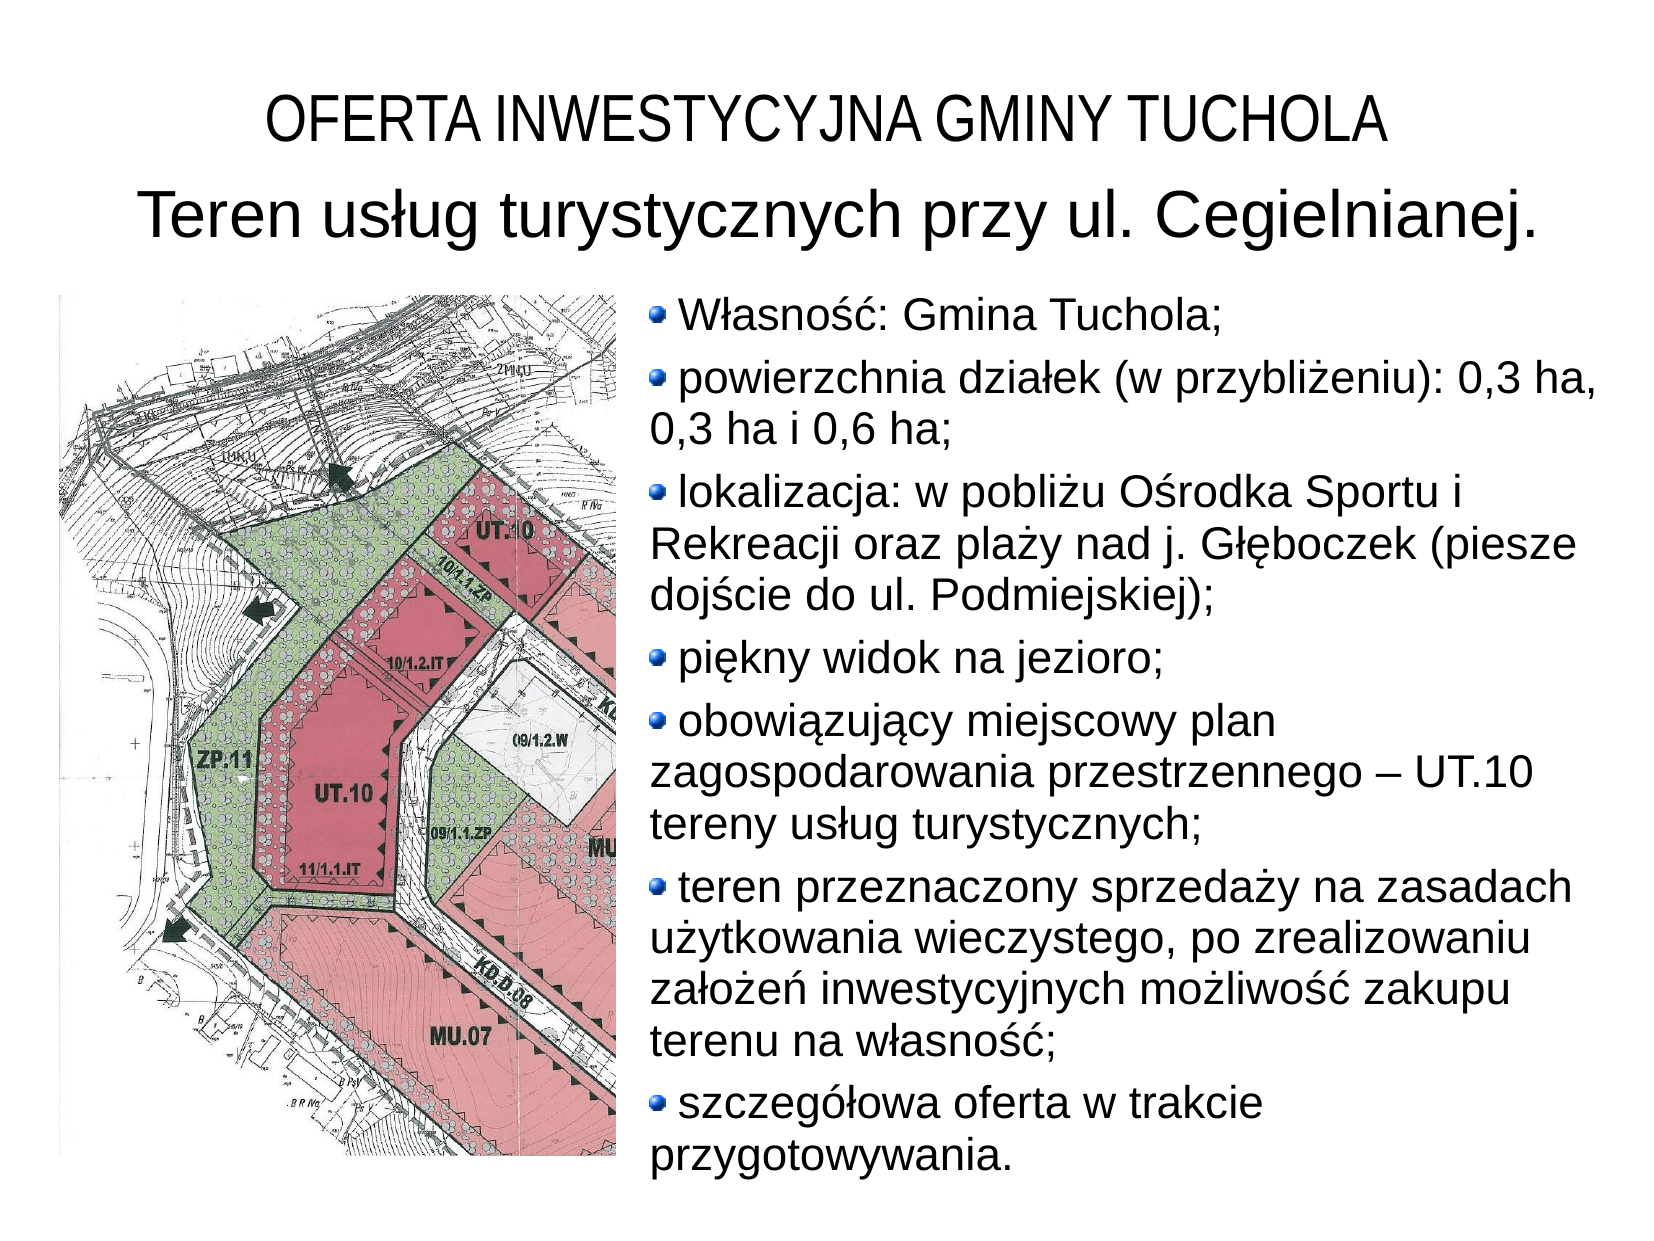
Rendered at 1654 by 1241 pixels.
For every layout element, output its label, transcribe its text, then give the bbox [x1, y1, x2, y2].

text_box Własność: Gmina Tuchola; powierzchnia działek (w przybliżeniu): 0,3 ha, 0,3 ha i 0,6 ha; lokalizacja: w pobliżu Ośrodka Sportu i Rekreacji oraz plaży nad j. Głęboczek (piesze dojście do ul. Podmiejskiej); piękny widok na jezioro; obowiązujący miejscowy plan zagospodarowania przestrzennego – UT.10 tereny usług turystycznych; teren przeznaczony sprzedaży na zasadach użytkowania wieczystego, po zrealizowaniu założeń inwestycyjnych możliwość zakupu terenu na własność; szczegółowa oferta w trakcie przygotowywania. [649, 290, 1625, 1241]
title OFERTA INWESTYCYJNA GMINY TUCHOLA [82, 56, 1571, 177]
picture [59, 295, 616, 1156]
text_box Teren usług turystycznych przy ul. Cegielnianej. [82, 177, 1595, 304]
